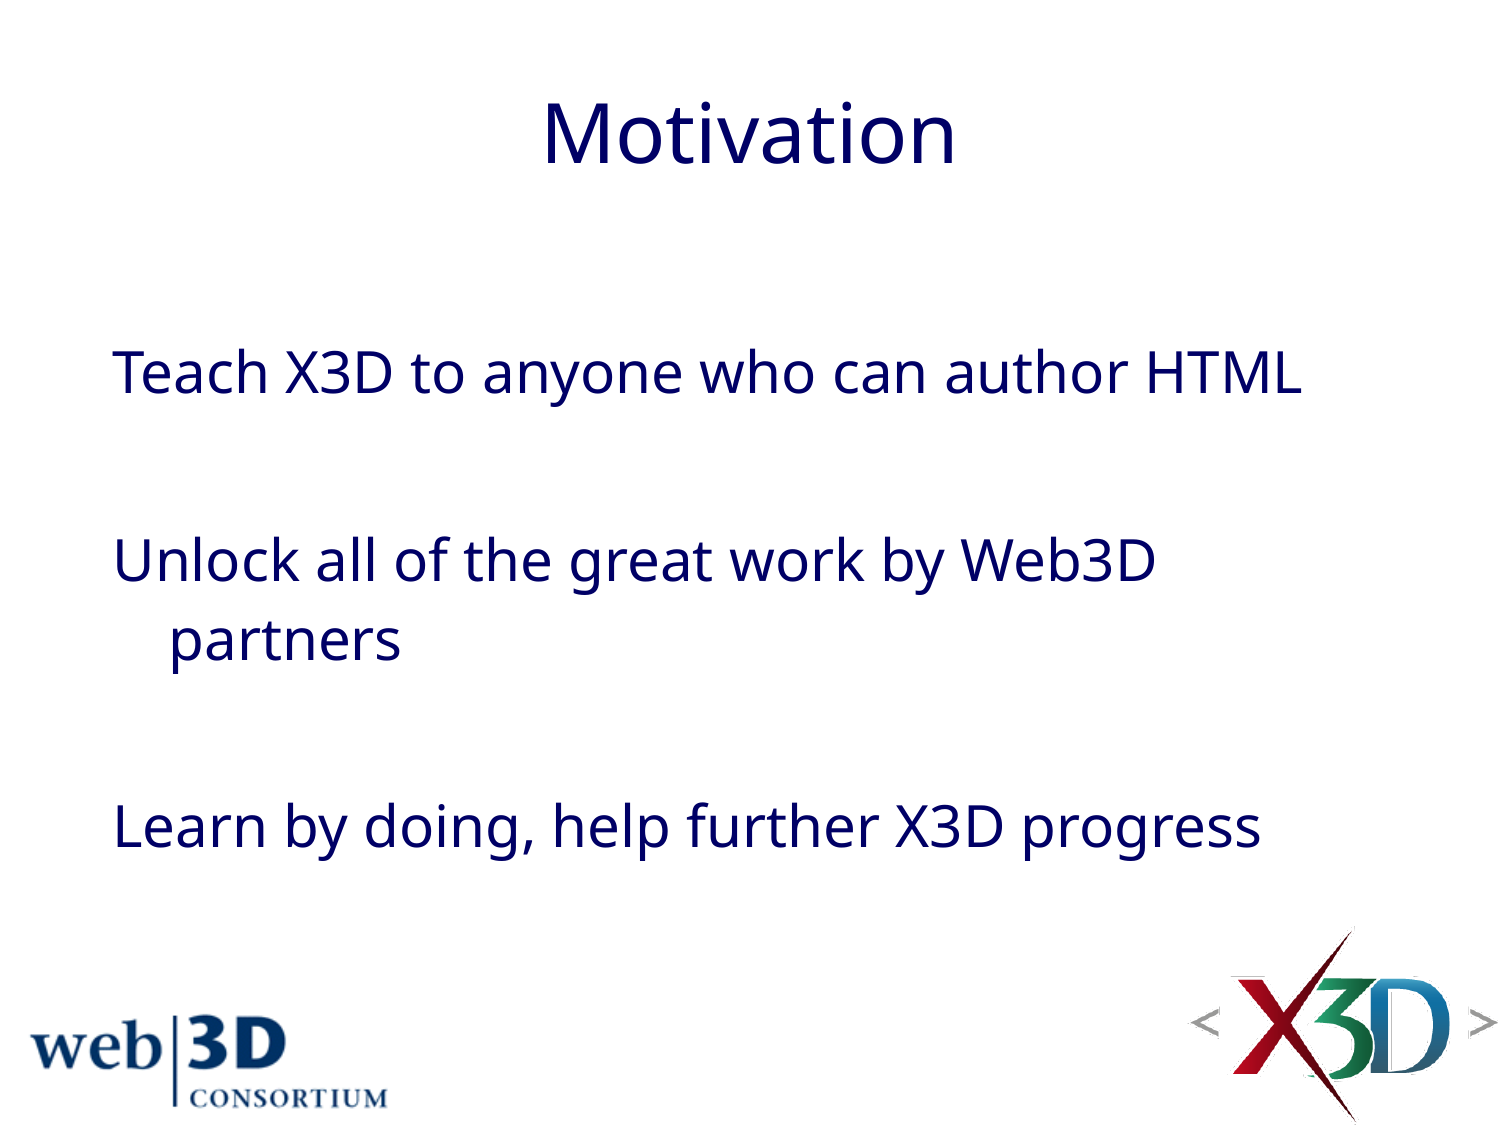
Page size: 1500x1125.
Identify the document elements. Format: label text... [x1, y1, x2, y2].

list Teach X3D to anyone who can author HTML Unlock all of the great work by Web3D partners Learn by doing, help further X3D progress [112, 237, 1388, 986]
picture [1187, 926, 1500, 1125]
picture [12, 998, 413, 1118]
title Motivation [112, 37, 1388, 226]
